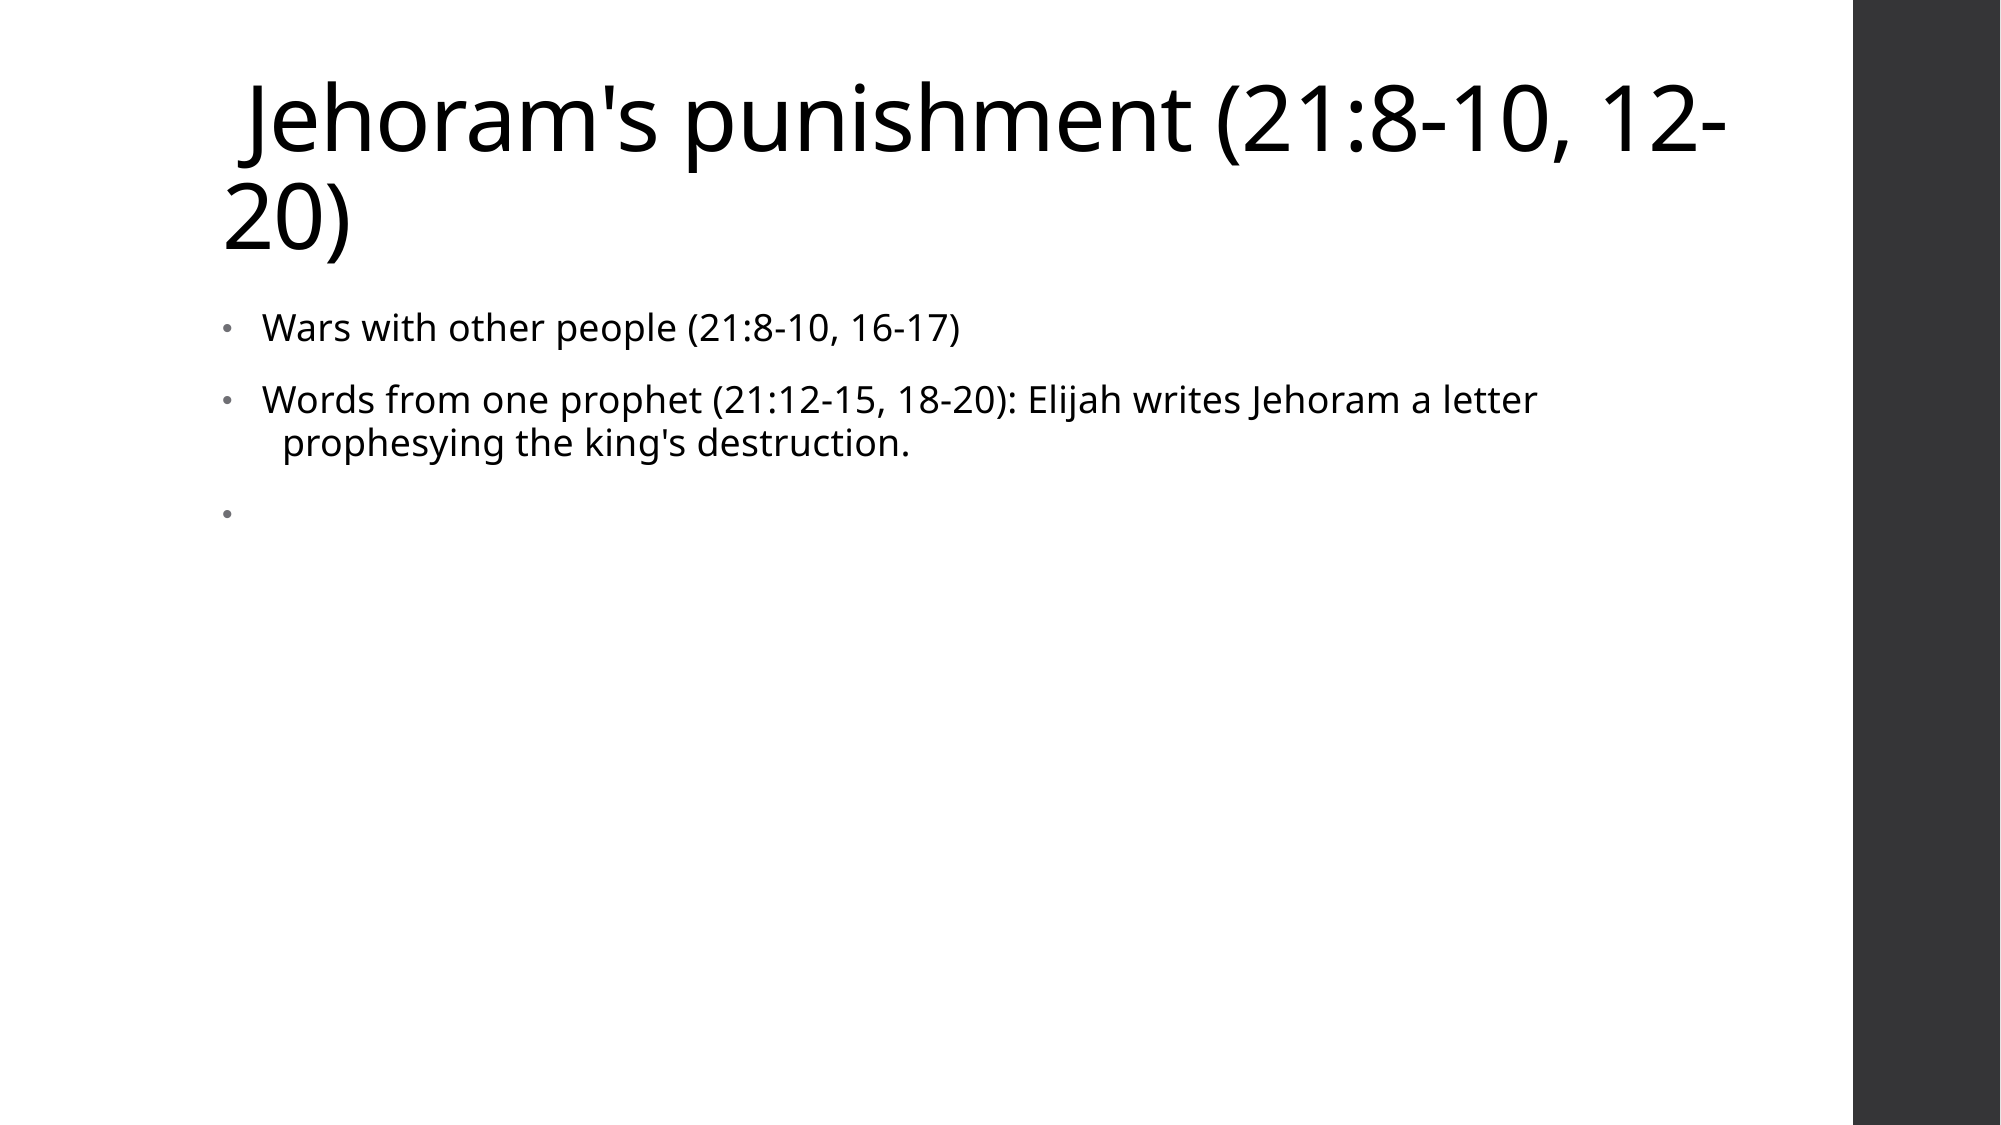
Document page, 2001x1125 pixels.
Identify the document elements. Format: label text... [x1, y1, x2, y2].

title Jehoram's punishment (21:8-10, 12-20) [206, 60, 1797, 278]
list Wars with other people (21:8-10, 16-17) Words from one prophet (21:12-15, 18-20): Elijah writes Jehoram a letter prophesying the king's destruction. [206, 299, 1617, 1014]
